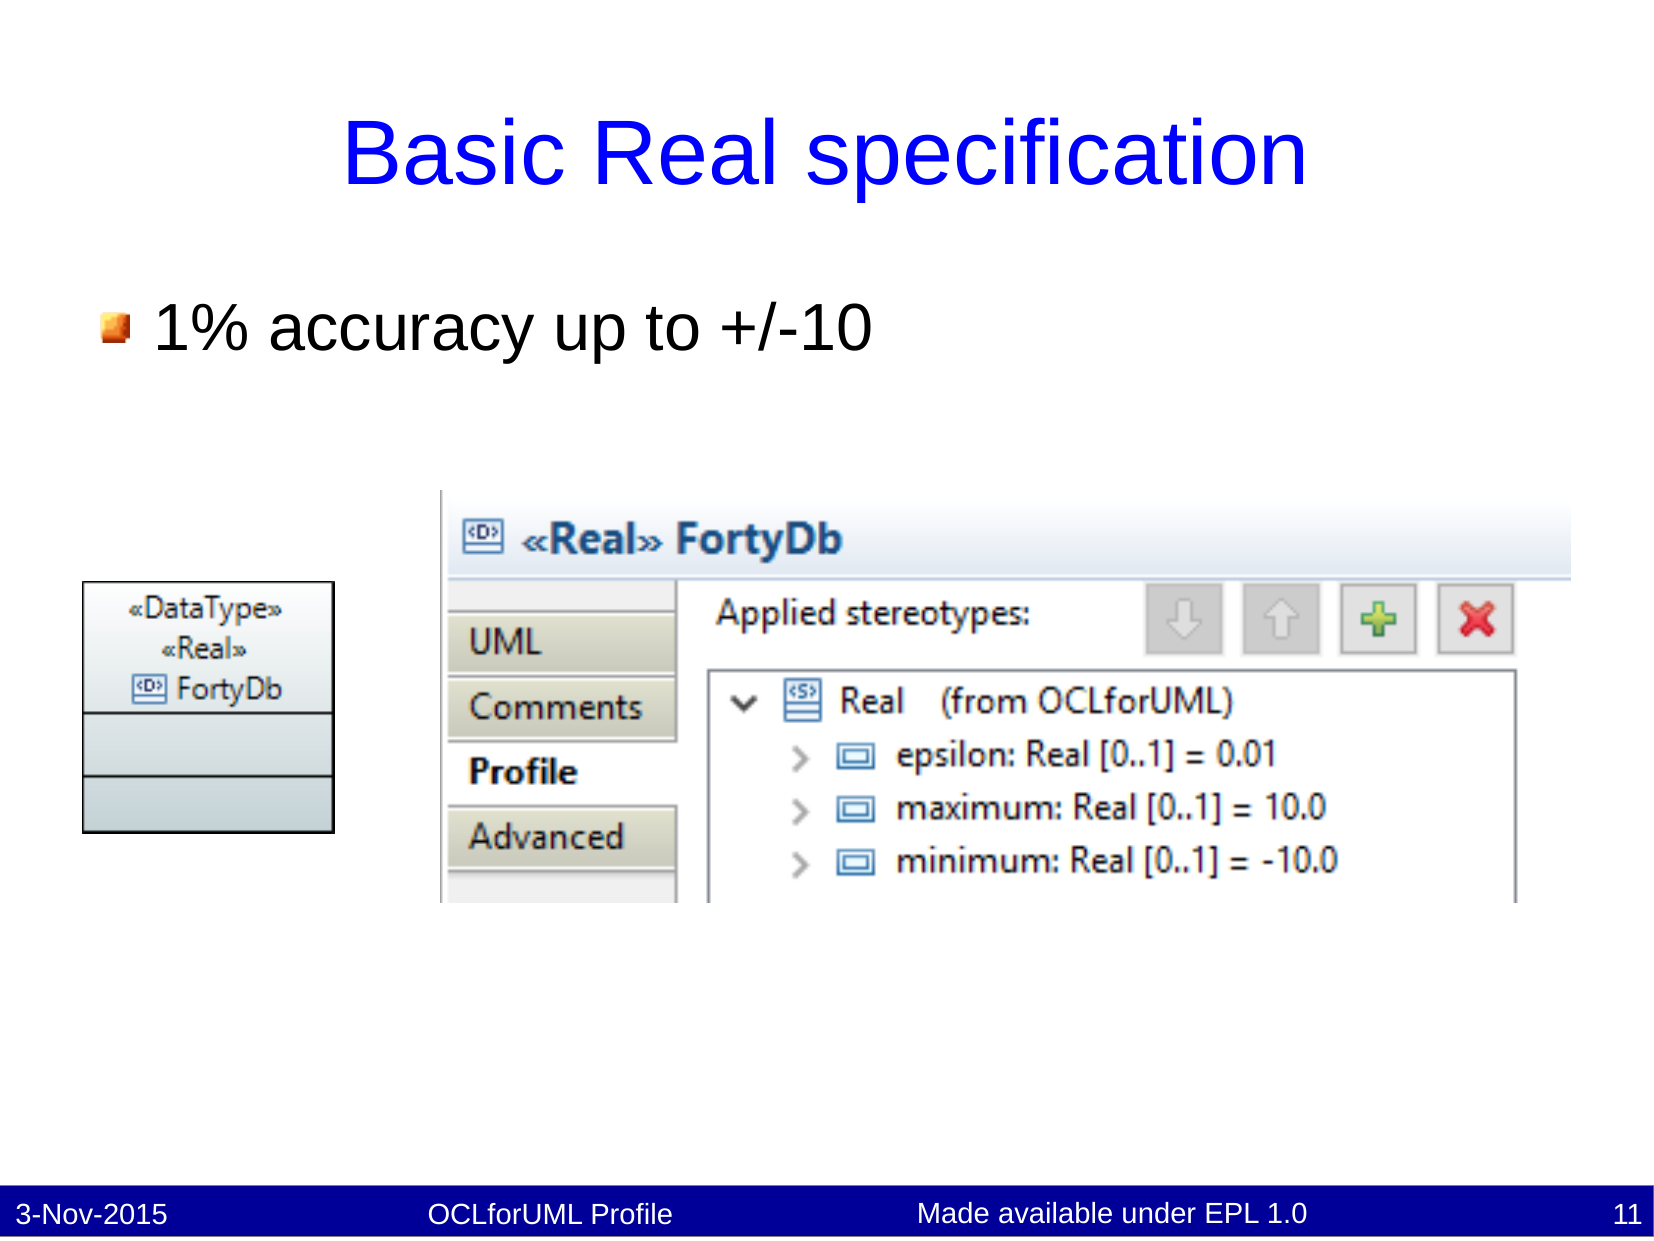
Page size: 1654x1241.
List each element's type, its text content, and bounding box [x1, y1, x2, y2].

title Basic Real specification [82, 49, 1571, 257]
picture [440, 490, 1571, 903]
list 1% accuracy up to +/-10 [82, 290, 1571, 1010]
picture [82, 581, 335, 834]
